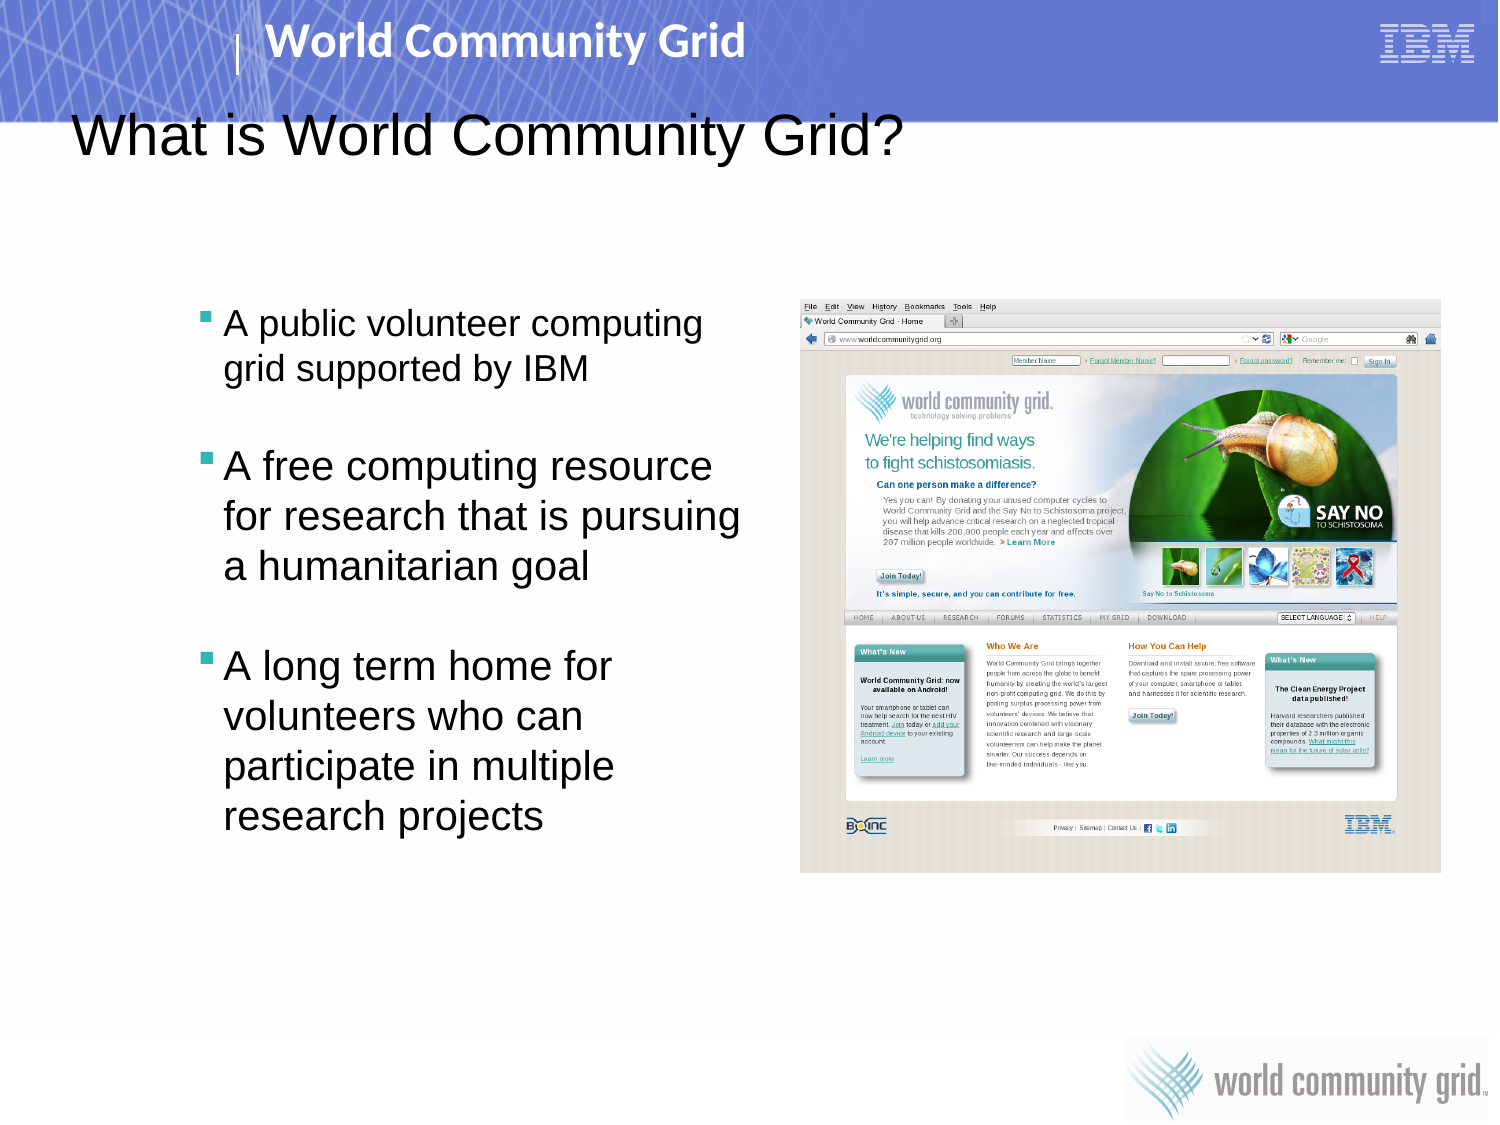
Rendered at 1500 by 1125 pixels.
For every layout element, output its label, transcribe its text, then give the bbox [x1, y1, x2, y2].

picture [1125, 1037, 1488, 1121]
picture [1380, 24, 1476, 63]
picture [800, 299, 1441, 873]
list A public volunteer computing grid supported by IBM A free computing resource for research that is pursuing a humanitarian goal A long term home for volunteers who can participate in multiple research projects [182, 291, 771, 932]
title What is World Community Grid? [56, 97, 1410, 179]
